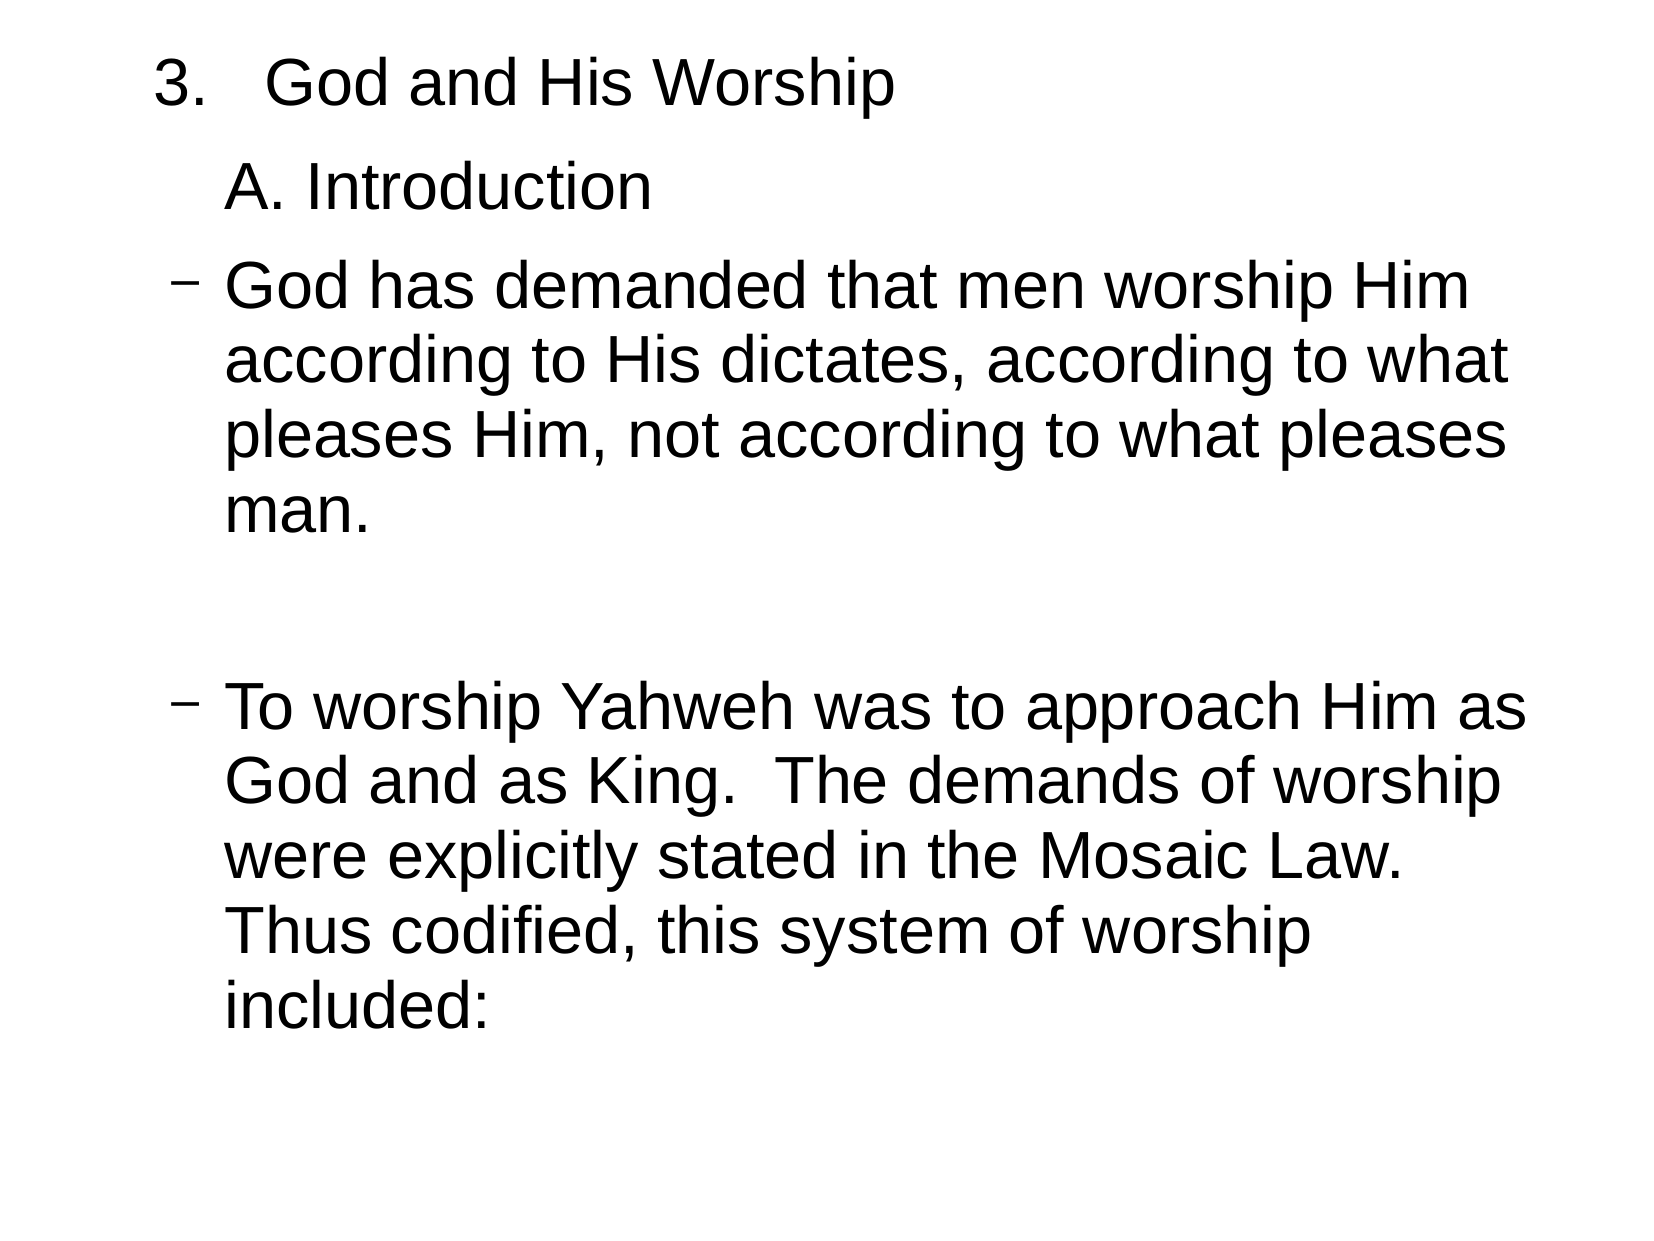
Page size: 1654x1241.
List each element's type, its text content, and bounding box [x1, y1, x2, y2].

list 3. God and His Worship A. Introduction God has demanded that men worship Him according to His dictates, according to what pleases Him, not according to what pleases man. To worship Yahweh was to approach Him as God and as King. The demands of worship were explicitly stated in the Mosaic Law. Thus codified, this system of worship included: [82, 45, 1538, 1171]
